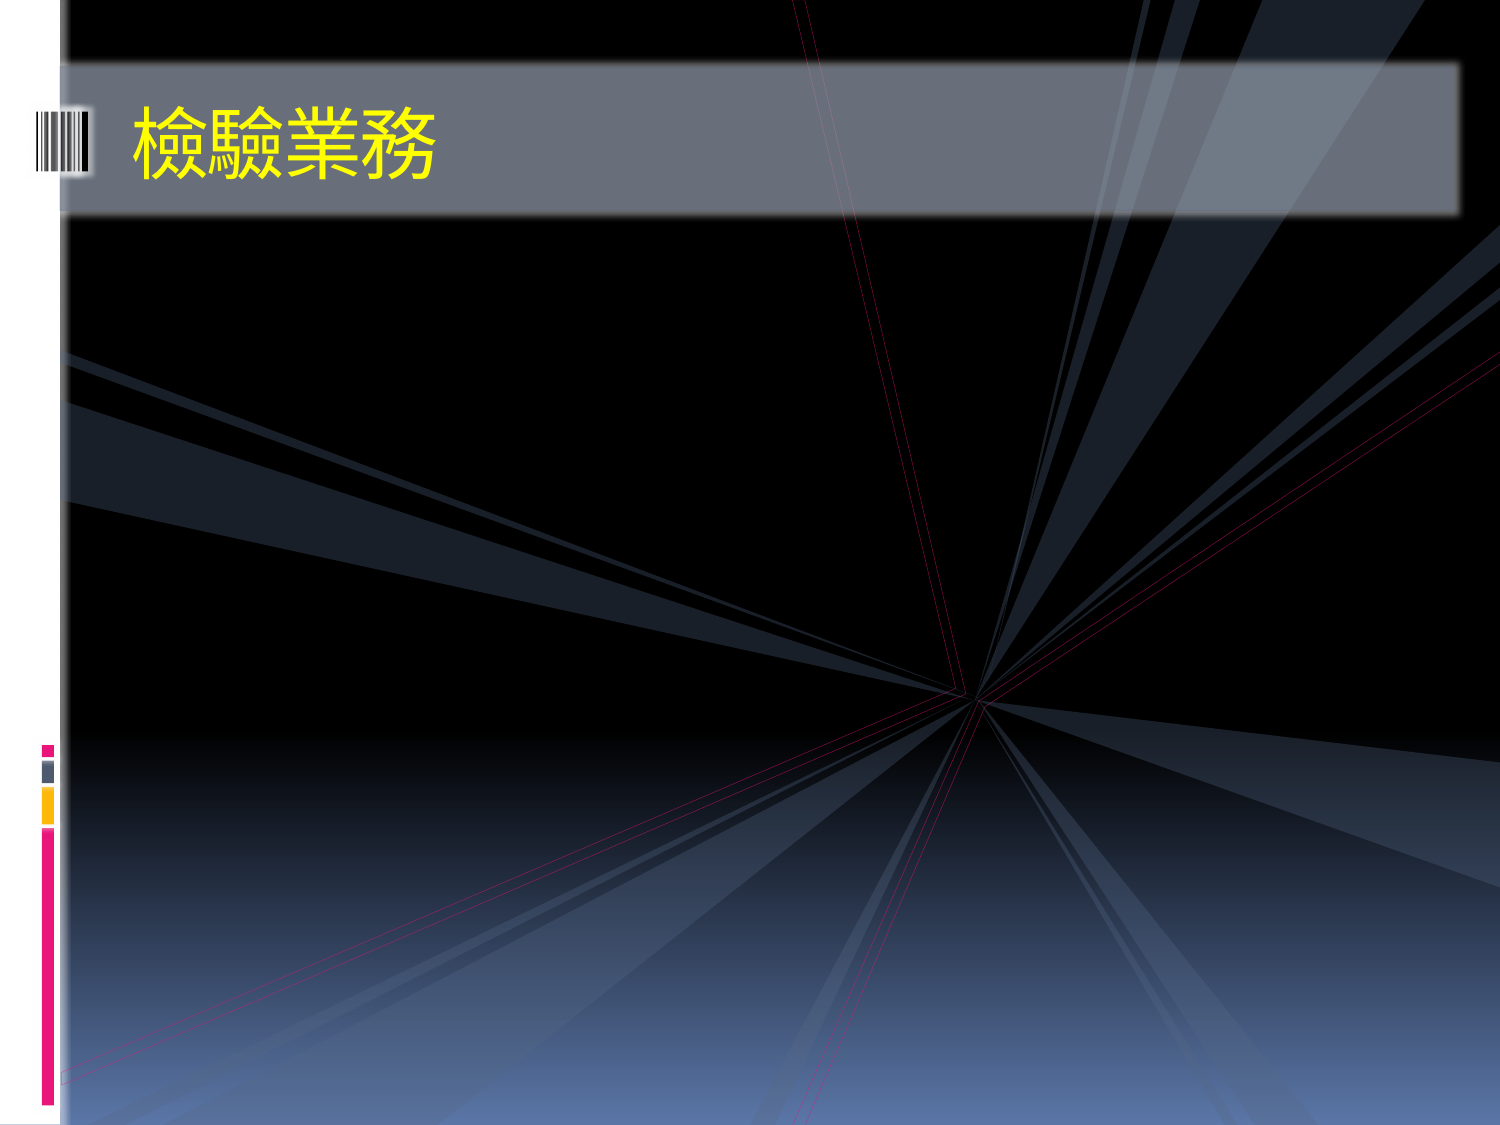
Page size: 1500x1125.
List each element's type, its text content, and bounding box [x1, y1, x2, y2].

title 檢驗業務 [115, 83, 1454, 212]
